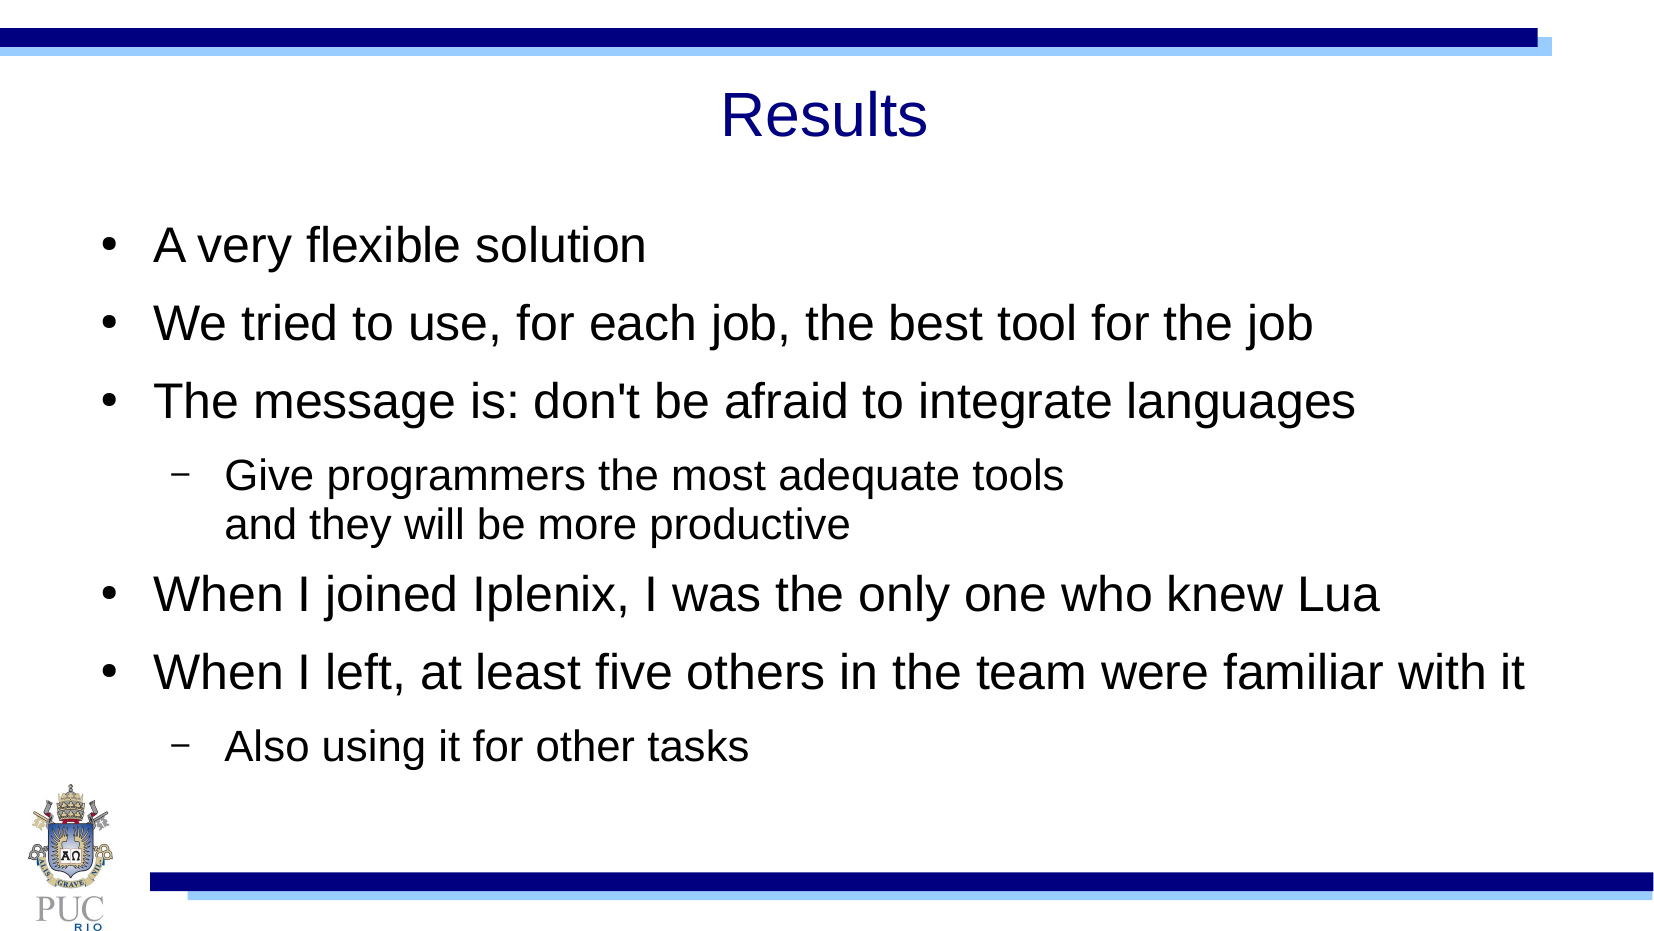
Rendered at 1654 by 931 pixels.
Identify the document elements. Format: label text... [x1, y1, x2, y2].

list A very flexible solution We tried to use, for each job, the best tool for the job The message is: don't be afraid to integrate languages Give programmers the most adequate tools and they will be more productive When I joined Iplenix, I was the only one who knew Lua When I left, at least five others in the team were familiar with it Also using it for other tasks [82, 217, 1571, 771]
picture [28, 784, 113, 931]
title Results [37, 37, 1613, 193]
